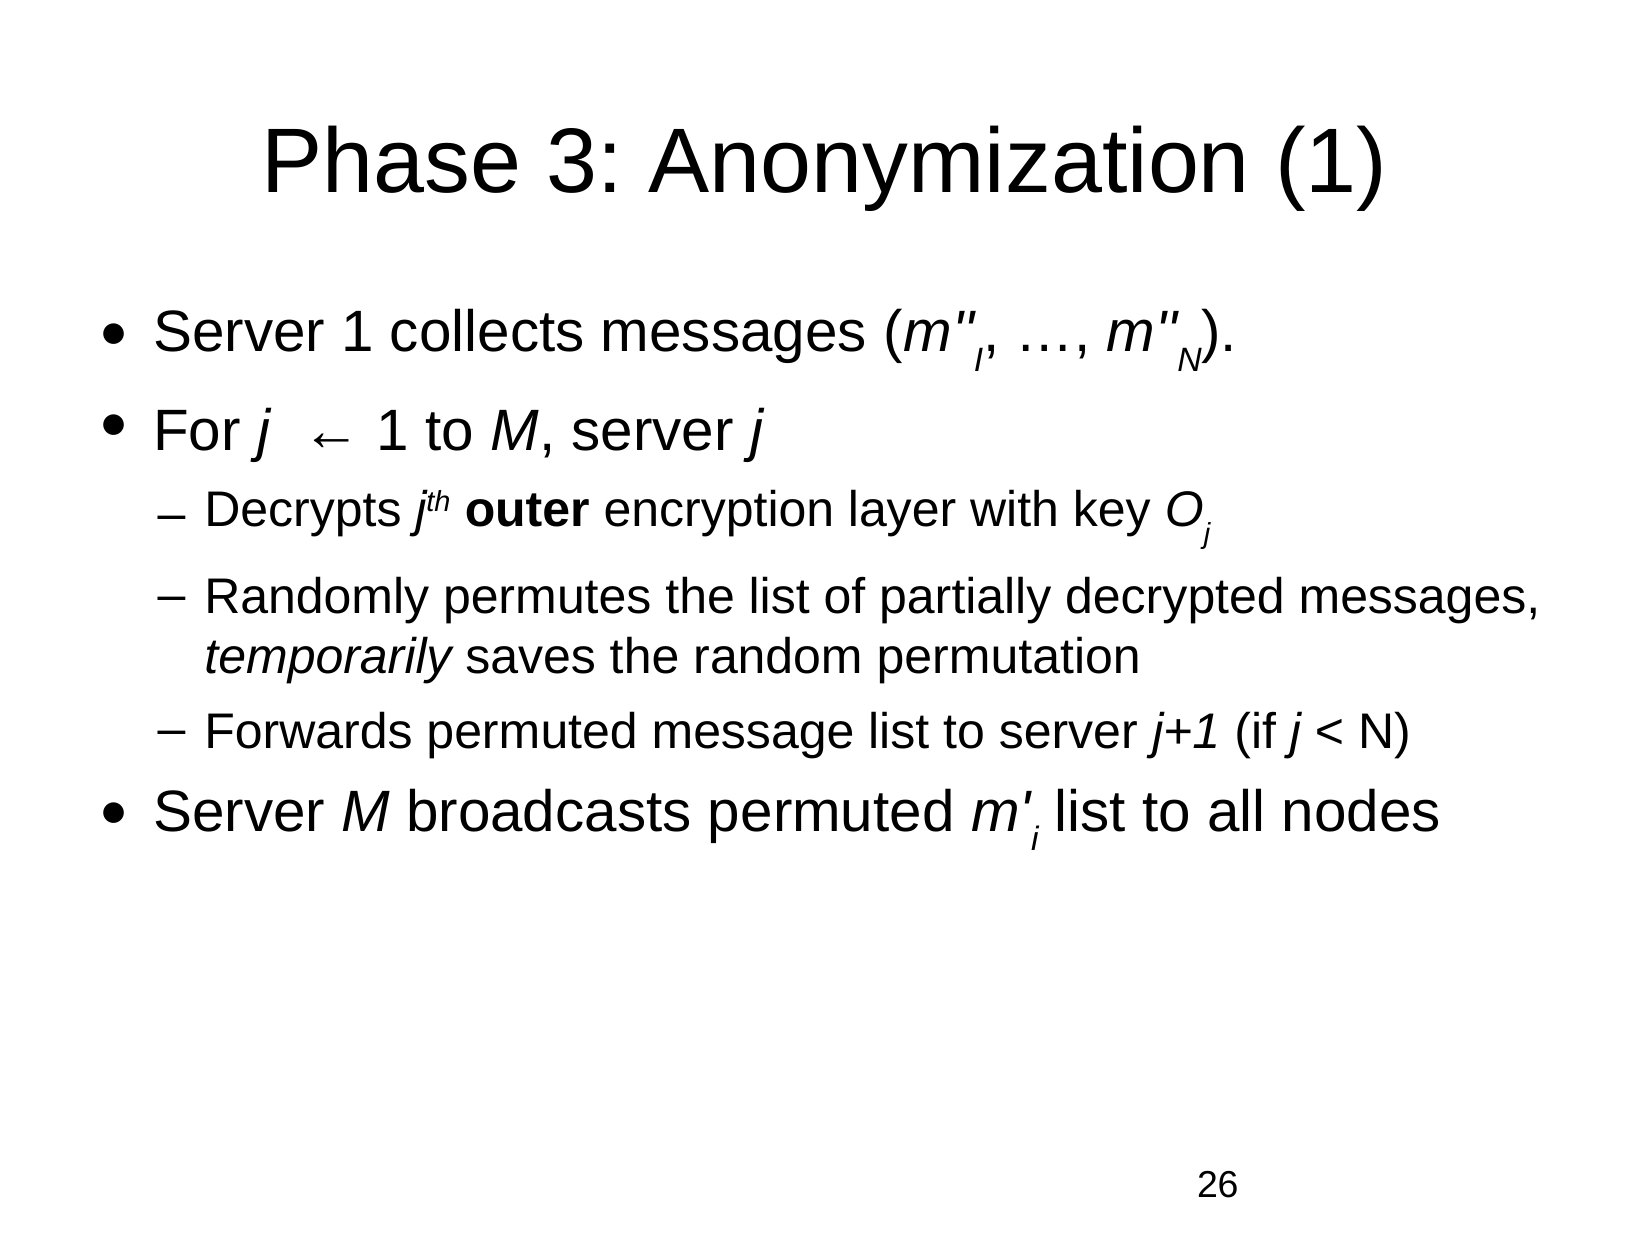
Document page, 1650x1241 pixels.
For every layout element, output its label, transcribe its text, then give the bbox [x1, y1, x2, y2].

title Phase 3: Anonymization (1) [82, 57, 1568, 249]
list Server 1 collects messages (m''I, …, m''N). For j ← 1 to M, server j Decrypts jth outer encryption layer with key Oj Randomly permutes the list of partially decrypted messages, temporarily saves the random permutation Forwards permuted message list to server j+1 (if j < N) Server M broadcasts permuted m'i list to all nodes [82, 289, 1568, 1094]
